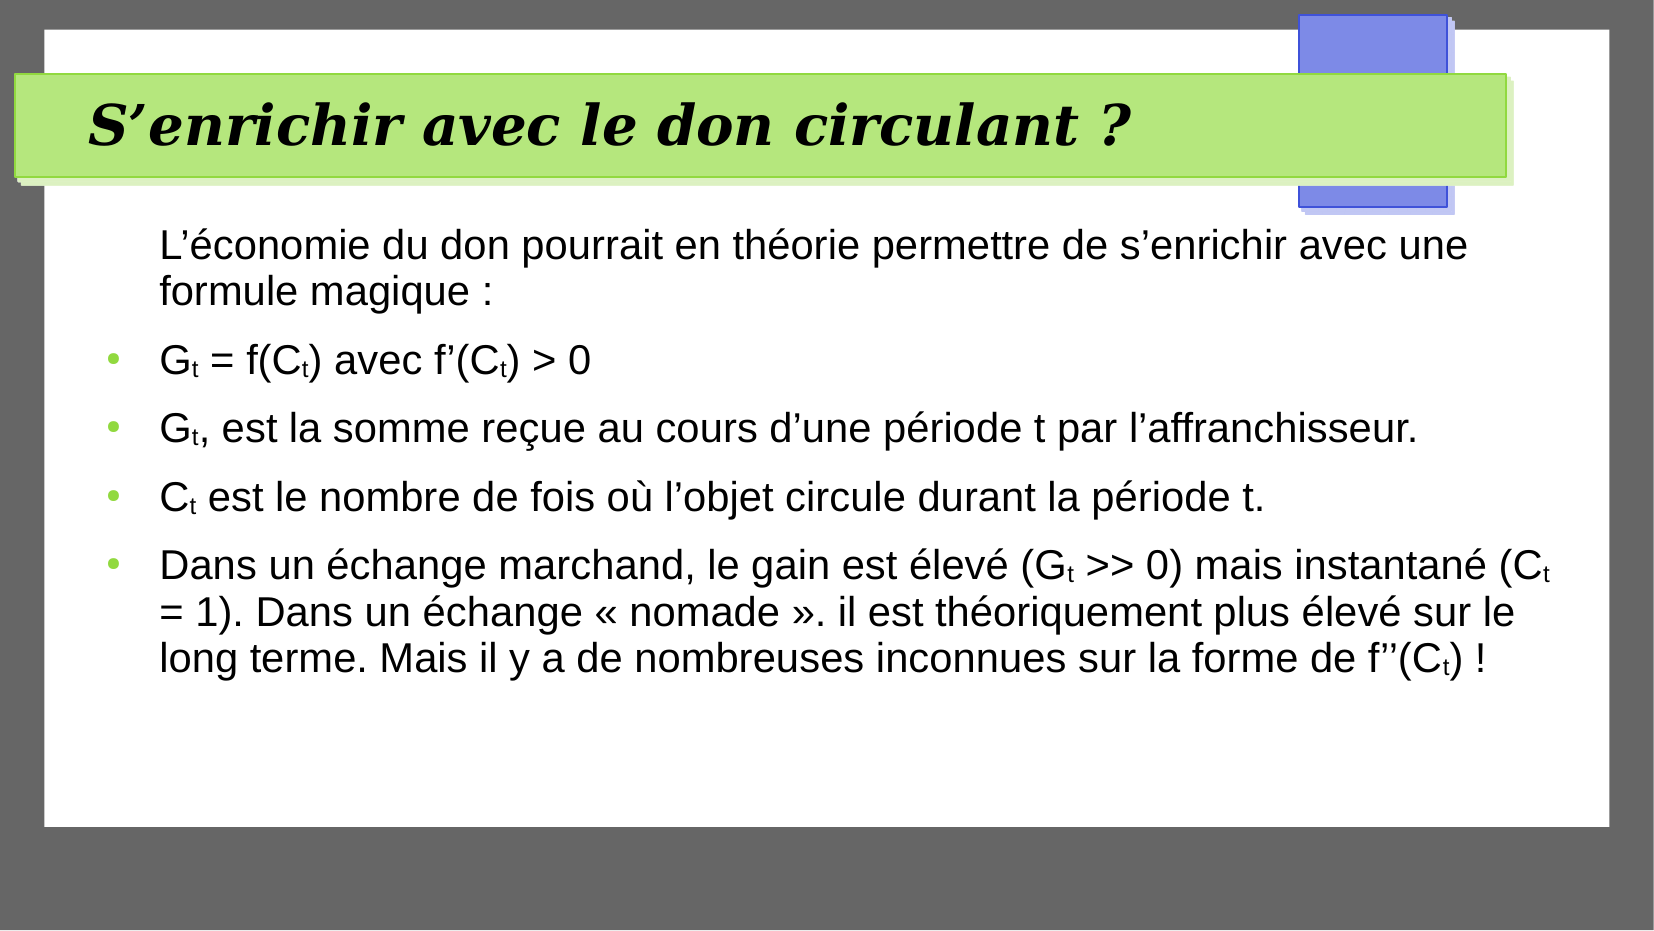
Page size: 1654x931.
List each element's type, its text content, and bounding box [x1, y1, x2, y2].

title S’enrichir avec le don circulant ? [88, 73, 1506, 178]
list L’économie du don pourrait en théorie permettre de s’enrichir avec une formule magique : Gt = f(Ct) avec f’(Ct) > 0 Gt, est la somme reçue au cours d’une période t par l’affranchisseur. Ct est le nombre de fois où l’objet circule durant la période t. Dans un échange marchand, le gain est élevé (Gt >> 0) mais instantané (Ct = 1). Dans un échange « nomade ». il est théoriquement plus élevé sur le long terme. Mais il y a de nombreuses inconnues sur la forme de f’’(Ct) ! [88, 221, 1565, 813]
